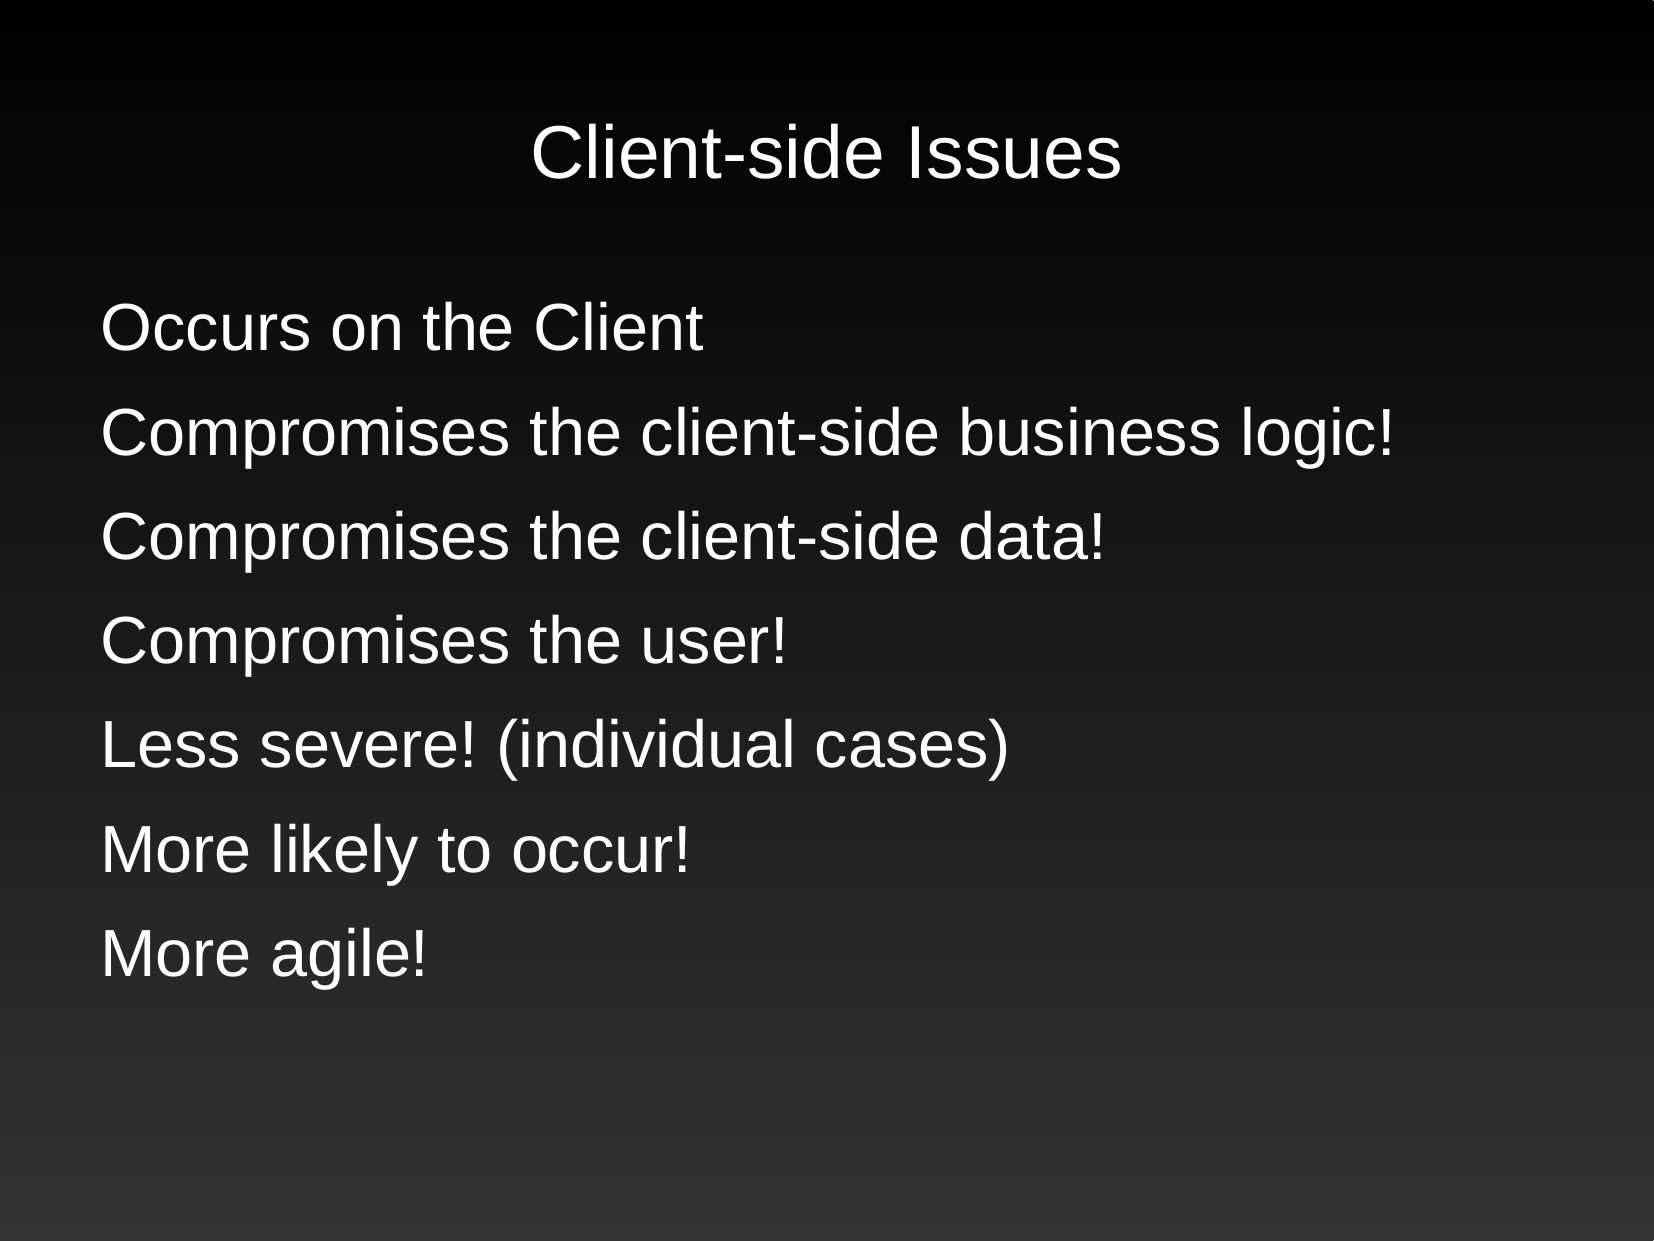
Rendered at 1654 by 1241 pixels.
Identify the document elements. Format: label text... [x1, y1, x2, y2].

title Client-side Issues [82, 49, 1571, 257]
list Occurs on the Client Compromises the client-side business logic! Compromises the client-side data! Compromises the user! Less severe! (individual cases) More likely to occur! More agile! [82, 290, 1571, 1109]
